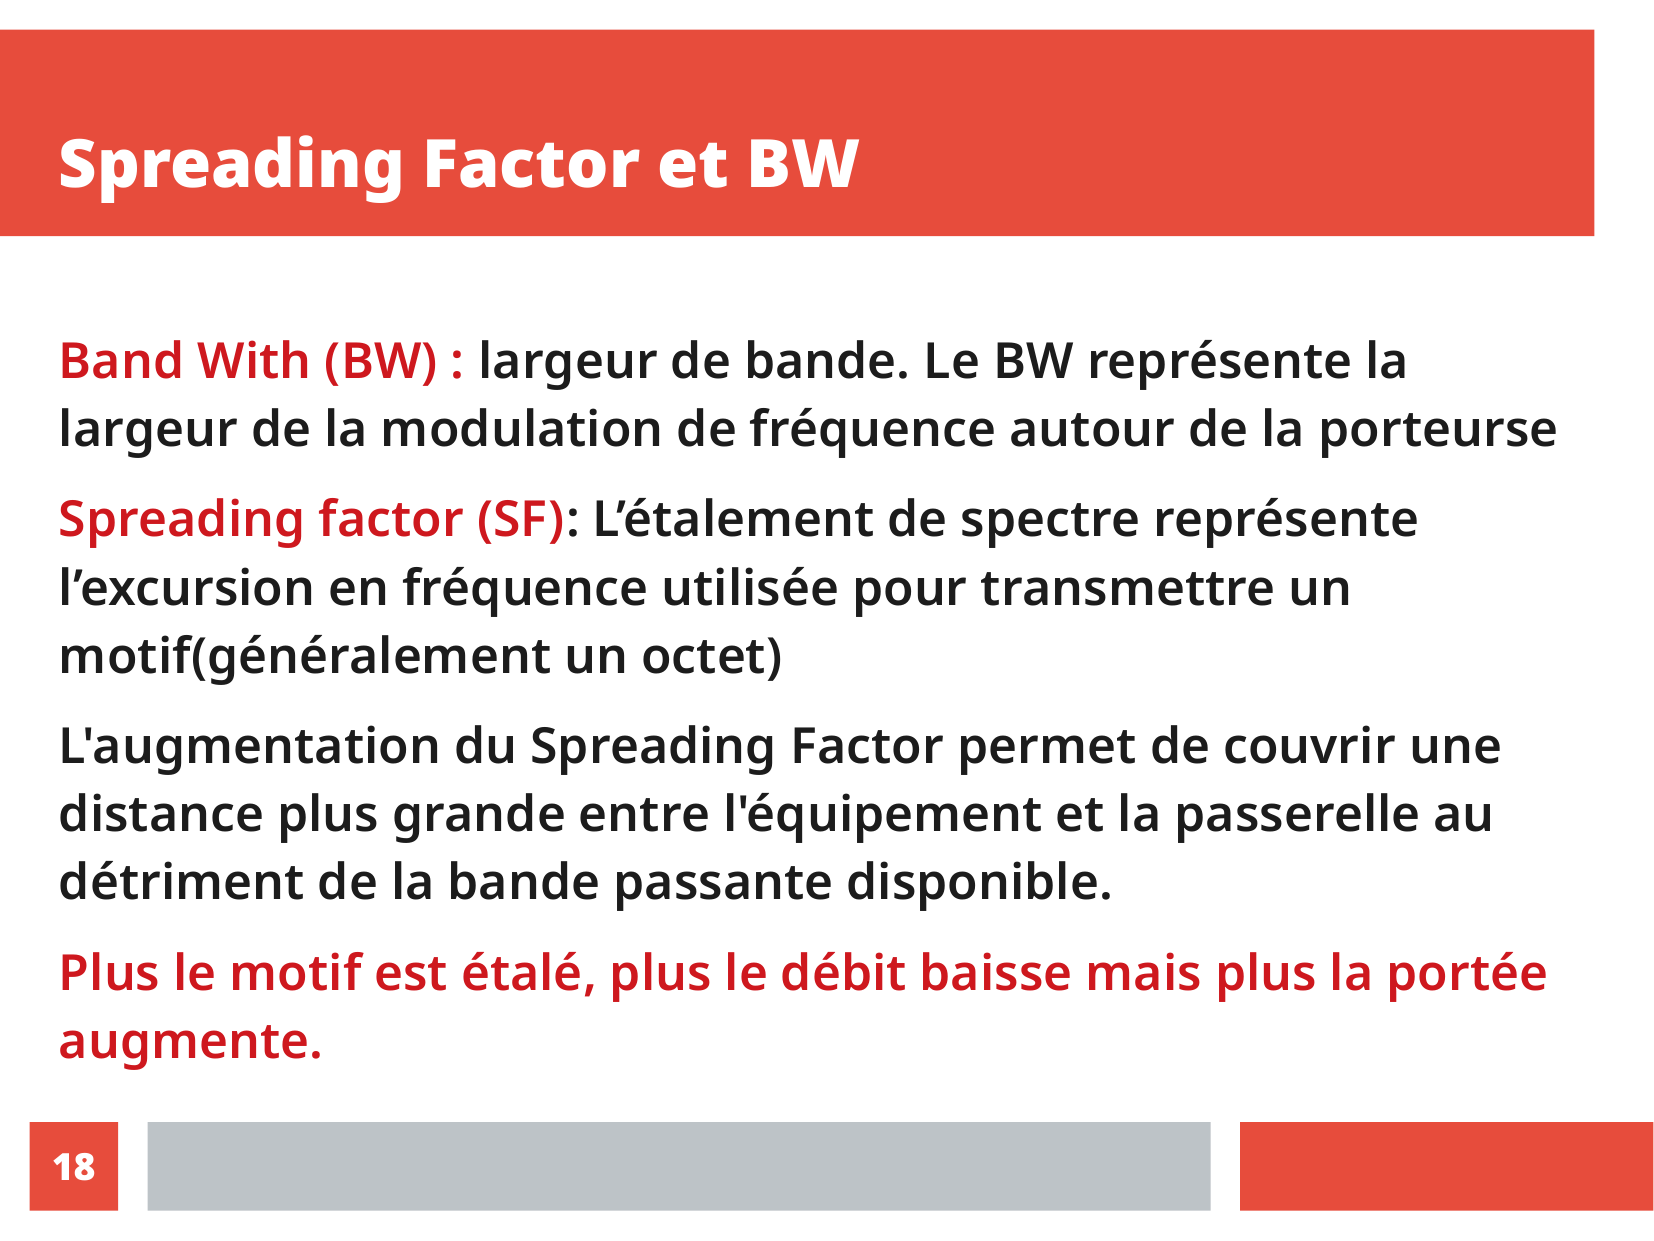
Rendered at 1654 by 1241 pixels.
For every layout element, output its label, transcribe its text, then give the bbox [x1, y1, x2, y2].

list Band With (BW) : largeur de bande. Le BW représente la largeur de la modulation de fréquence autour de la porteurse Spreading factor (SF): L’étalement de spectre représente l’excursion en fréquence utilisée pour transmettre un motif(généralement un octet) L'augmentation du Spreading Factor permet de couvrir une distance plus grande entre l'équipement et la passerelle au détriment de la bande passante disponible. Plus le motif est étalé, plus le débit baisse mais plus la portée augmente. [59, 324, 1565, 1093]
title Spreading Factor et BW [59, 59, 1595, 207]
